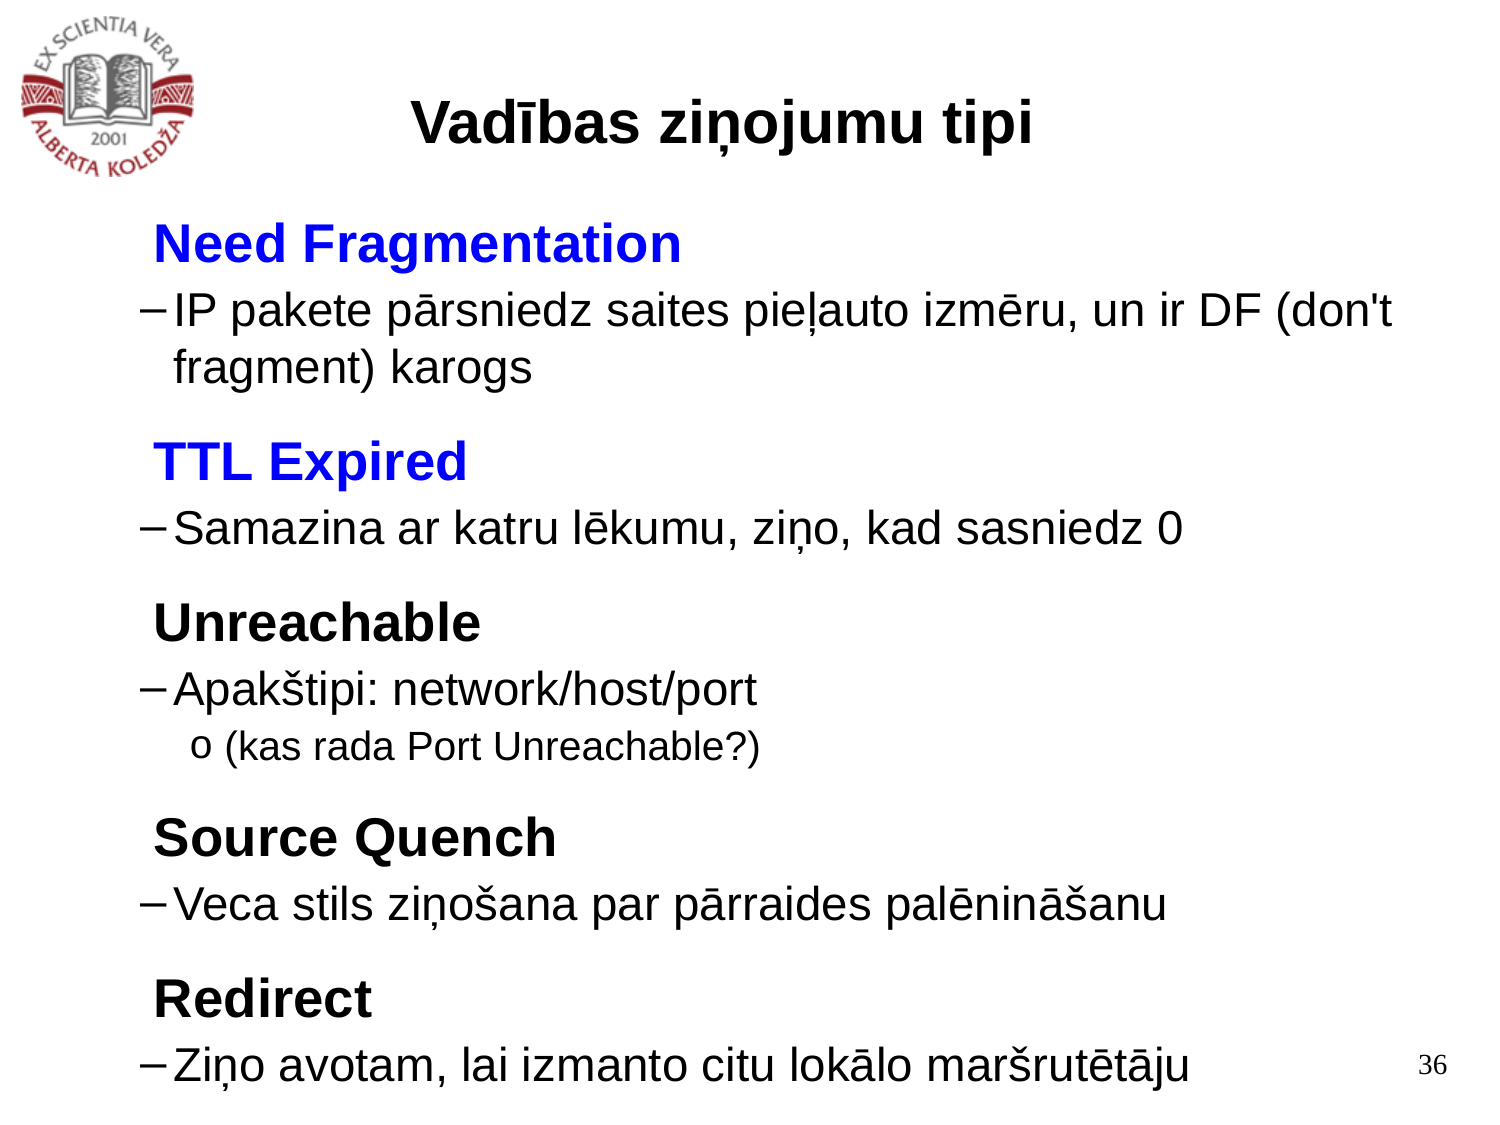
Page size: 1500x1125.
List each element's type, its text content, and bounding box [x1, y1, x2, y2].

picture [21, 16, 194, 177]
list Need Fragmentation IP pakete pārsniedz saites pieļauto izmēru, un ir DF (don't fragment) karogs TTL Expired Samazina ar katru lēkumu, ziņo, kad sasniedz 0 Unreachable Apakštipi: network/host/port (kas rada Port Unreachable?) Source Quench Veca stils ziņošana par pārraides palēnināšanu Redirect Ziņo avotam, lai izmanto citu lokālo maršrutētāju [74, 200, 1463, 1101]
title Vadības ziņojumu tipi [50, 62, 1374, 175]
